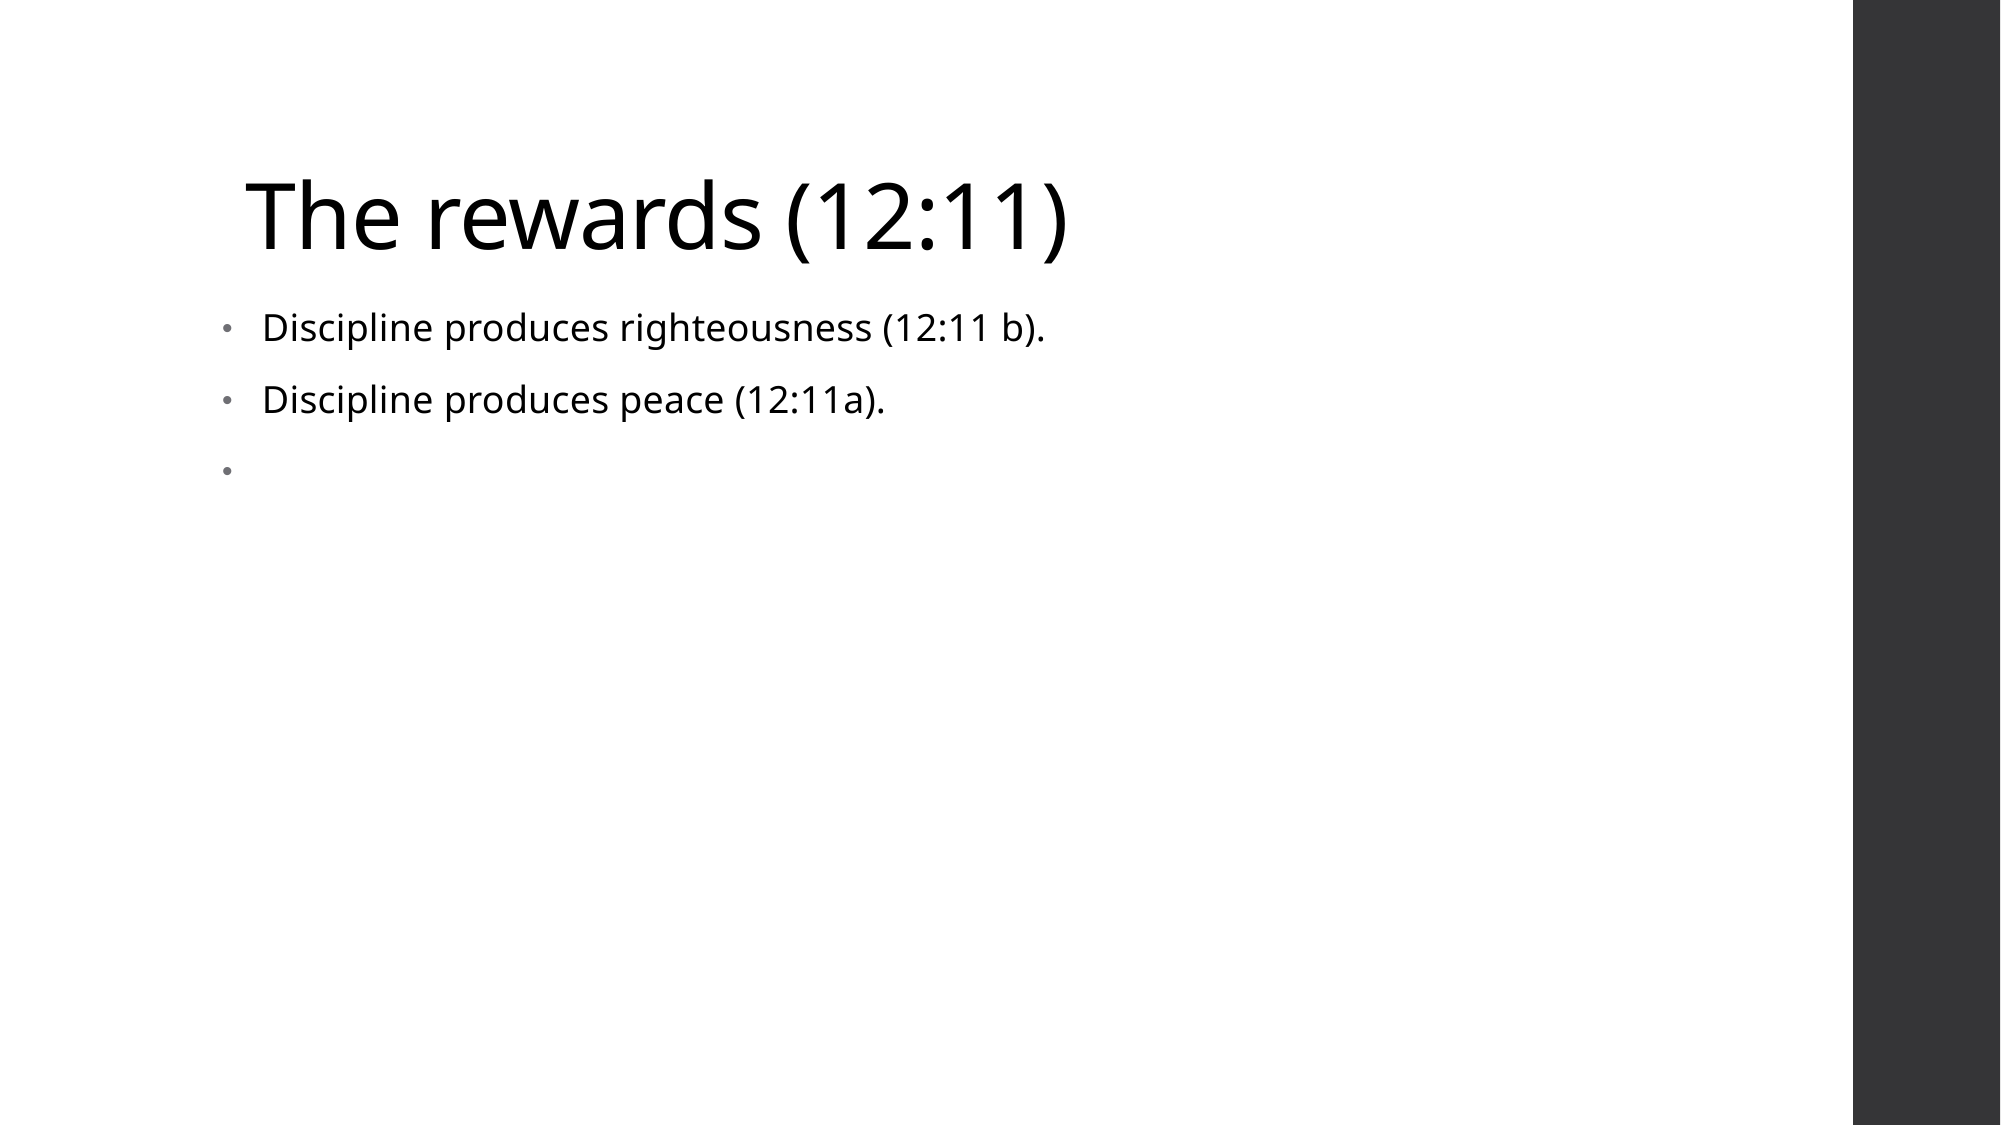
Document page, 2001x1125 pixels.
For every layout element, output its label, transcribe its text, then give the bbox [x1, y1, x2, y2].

list Discipline produces righteousness (12:11 b). Discipline produces peace (12:11a). [206, 299, 1617, 1014]
title The rewards (12:11) [206, 60, 1797, 278]
